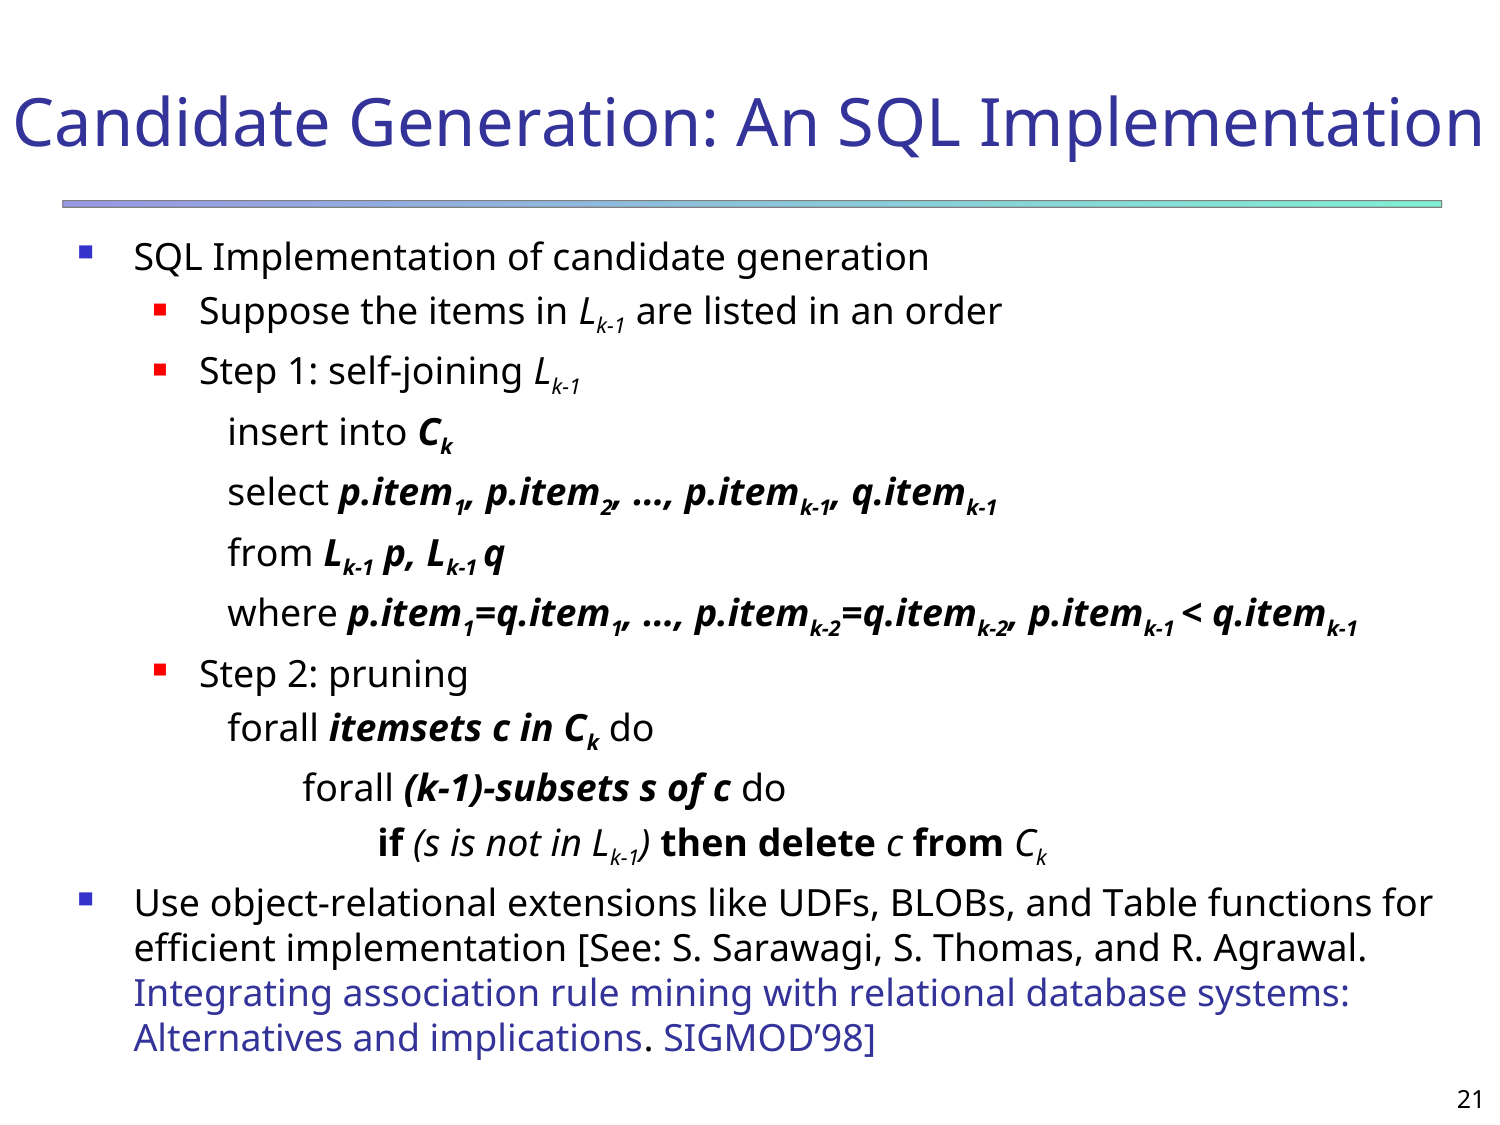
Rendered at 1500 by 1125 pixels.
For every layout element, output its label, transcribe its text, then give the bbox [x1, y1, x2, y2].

list SQL Implementation of candidate generation Suppose the items in Lk-1 are listed in an order Step 1: self-joining Lk-1 insert into Ck select p.item1, p.item2, …, p.itemk-1, q.itemk-1 from Lk-1 p, Lk-1 q where p.item1=q.item1, …, p.itemk-2=q.itemk-2, p.itemk-1 < q.itemk-1 Step 2: pruning forall itemsets c in Ck do forall (k-1)-subsets s of c do if (s is not in Lk-1) then delete c from Ck Use object-relational extensions like UDFs, BLOBs, and Table functions for efficient implementation [See: S. Sarawagi, S. Thomas, and R. Agrawal. Integrating association rule mining with relational database systems: Alternatives and implications. SIGMOD’98] [62, 224, 1463, 1118]
text_box <number> [1187, 1062, 1500, 1125]
title Candidate Generation: An SQL Implementation [0, 0, 1500, 168]
